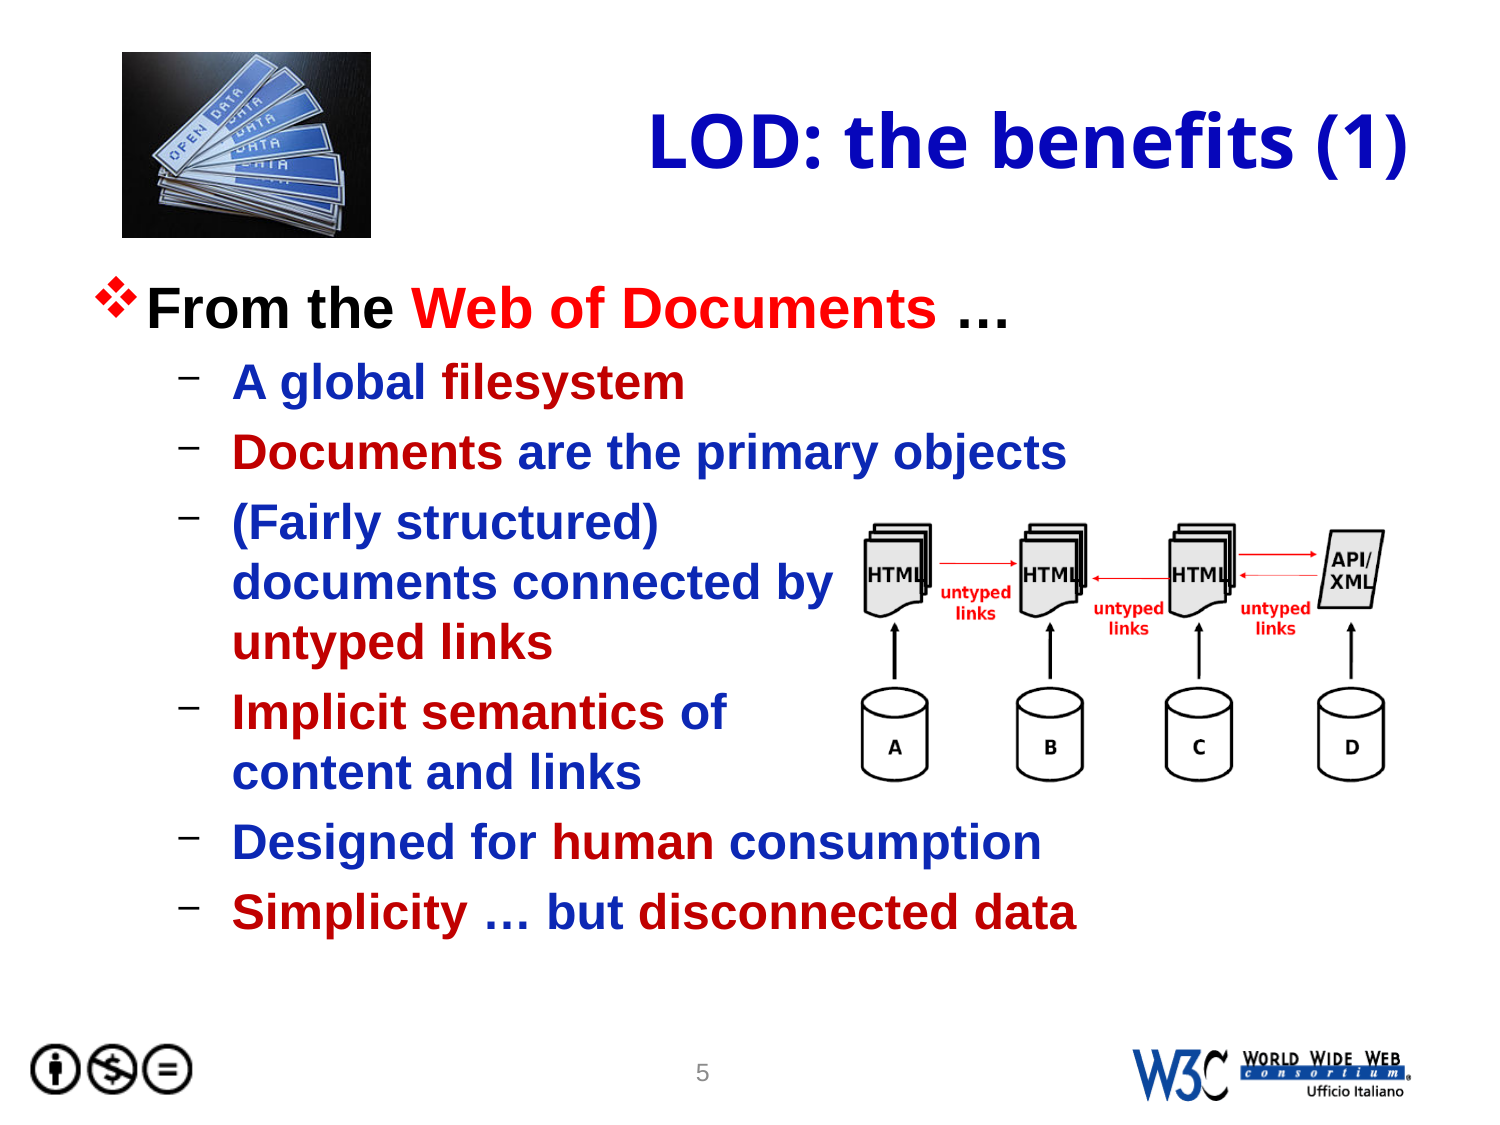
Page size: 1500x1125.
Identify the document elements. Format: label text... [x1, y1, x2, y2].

picture [15, 1022, 205, 1106]
picture [844, 513, 1404, 801]
list From the Web of Documents … A global filesystem Documents are the primary objects (Fairly structured) documents connected by untyped links Implicit semantics of content and links Designed for human consumption Simplicity … but disconnected data [75, 262, 1425, 1006]
picture [1132, 1049, 1412, 1102]
title LOD: the benefits (1) [75, 45, 1425, 233]
slide_number <number> [680, 1041, 761, 1102]
picture [122, 52, 371, 238]
